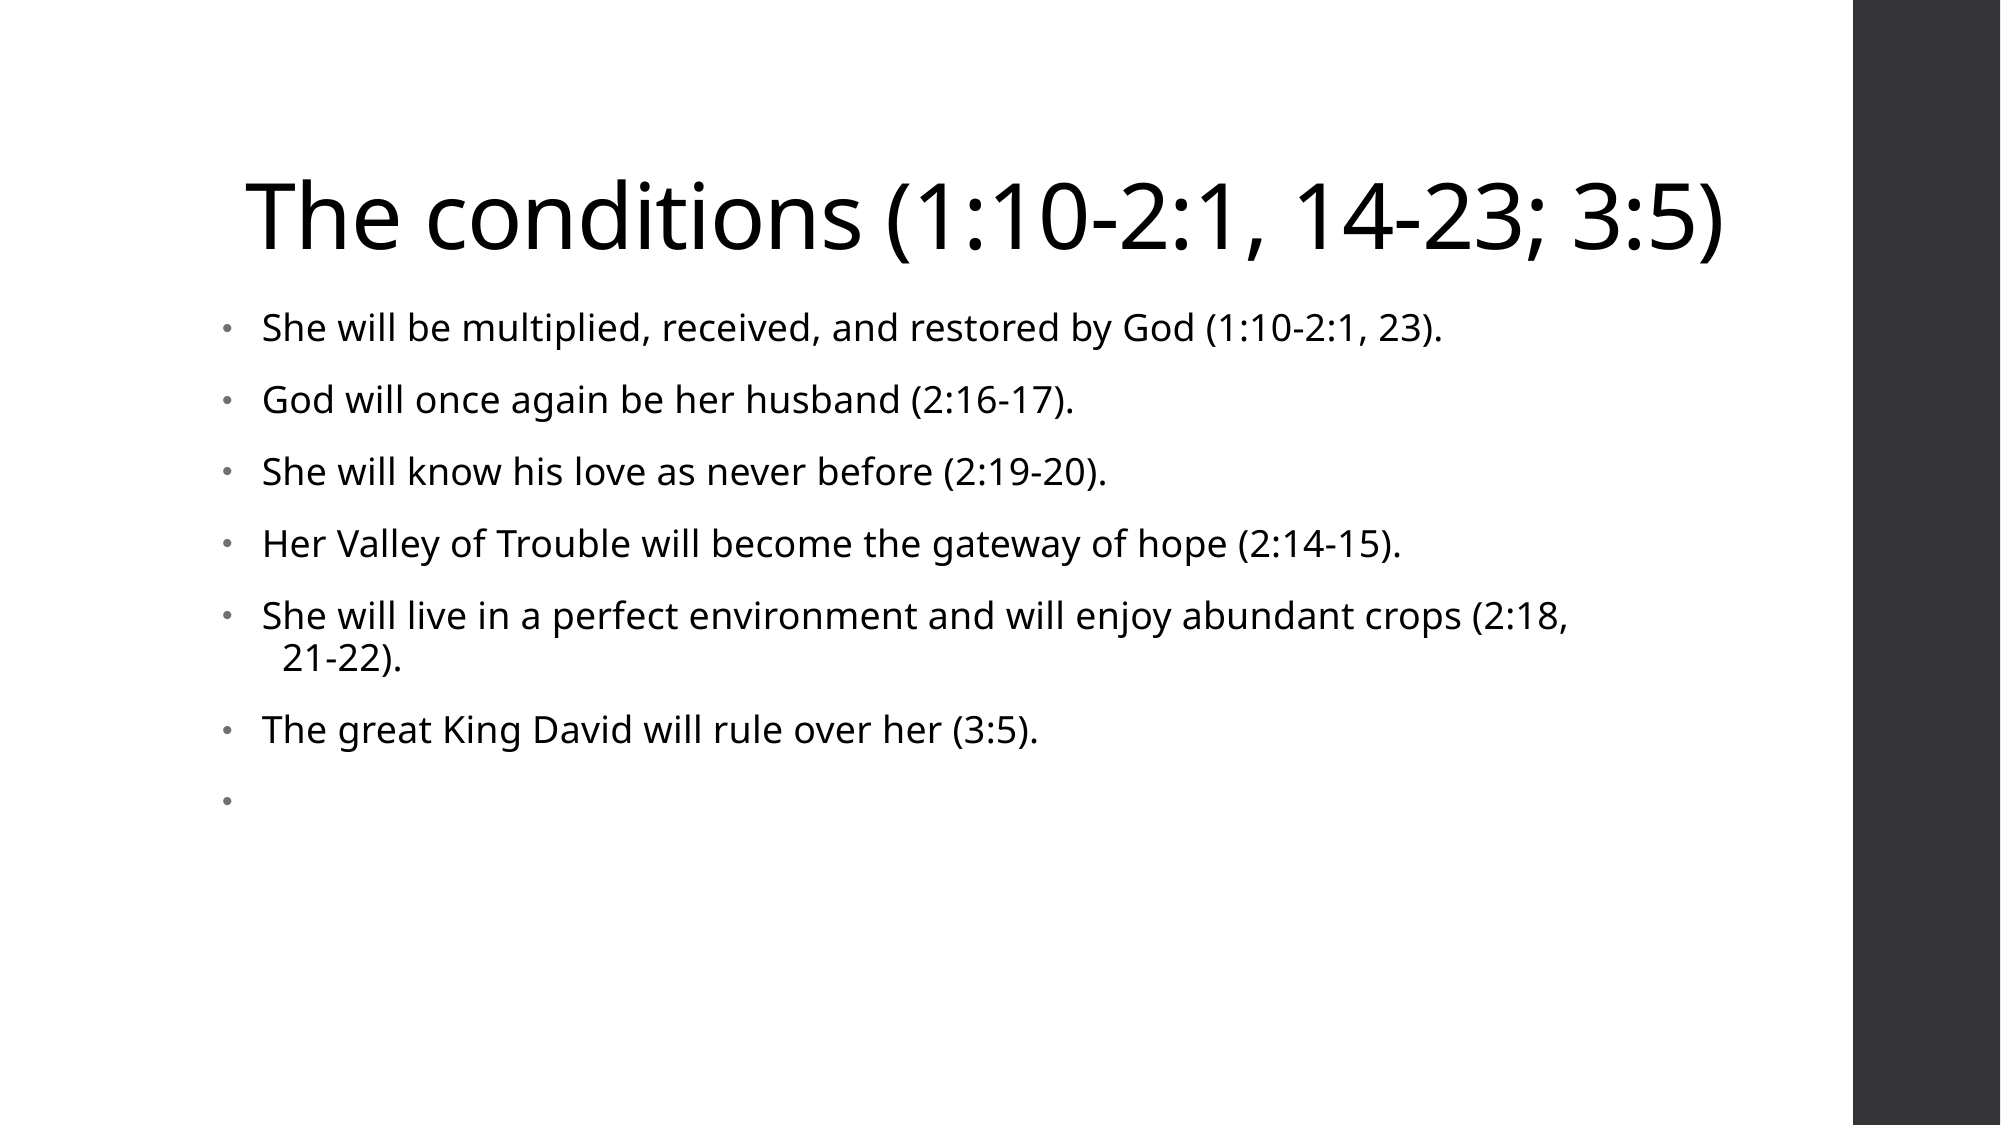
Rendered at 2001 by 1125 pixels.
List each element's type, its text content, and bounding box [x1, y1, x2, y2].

list She will be multiplied, received, and restored by God (1:10-2:1, 23). God will once again be her husband (2:16-17). She will know his love as never before (2:19-20). Her Valley of Trouble will become the gateway of hope (2:14-15). She will live in a perfect environment and will enjoy abundant crops (2:18, 21-22). The great King David will rule over her (3:5). [206, 299, 1617, 1014]
title The conditions (1:10-2:1, 14-23; 3:5) [206, 60, 1797, 278]
